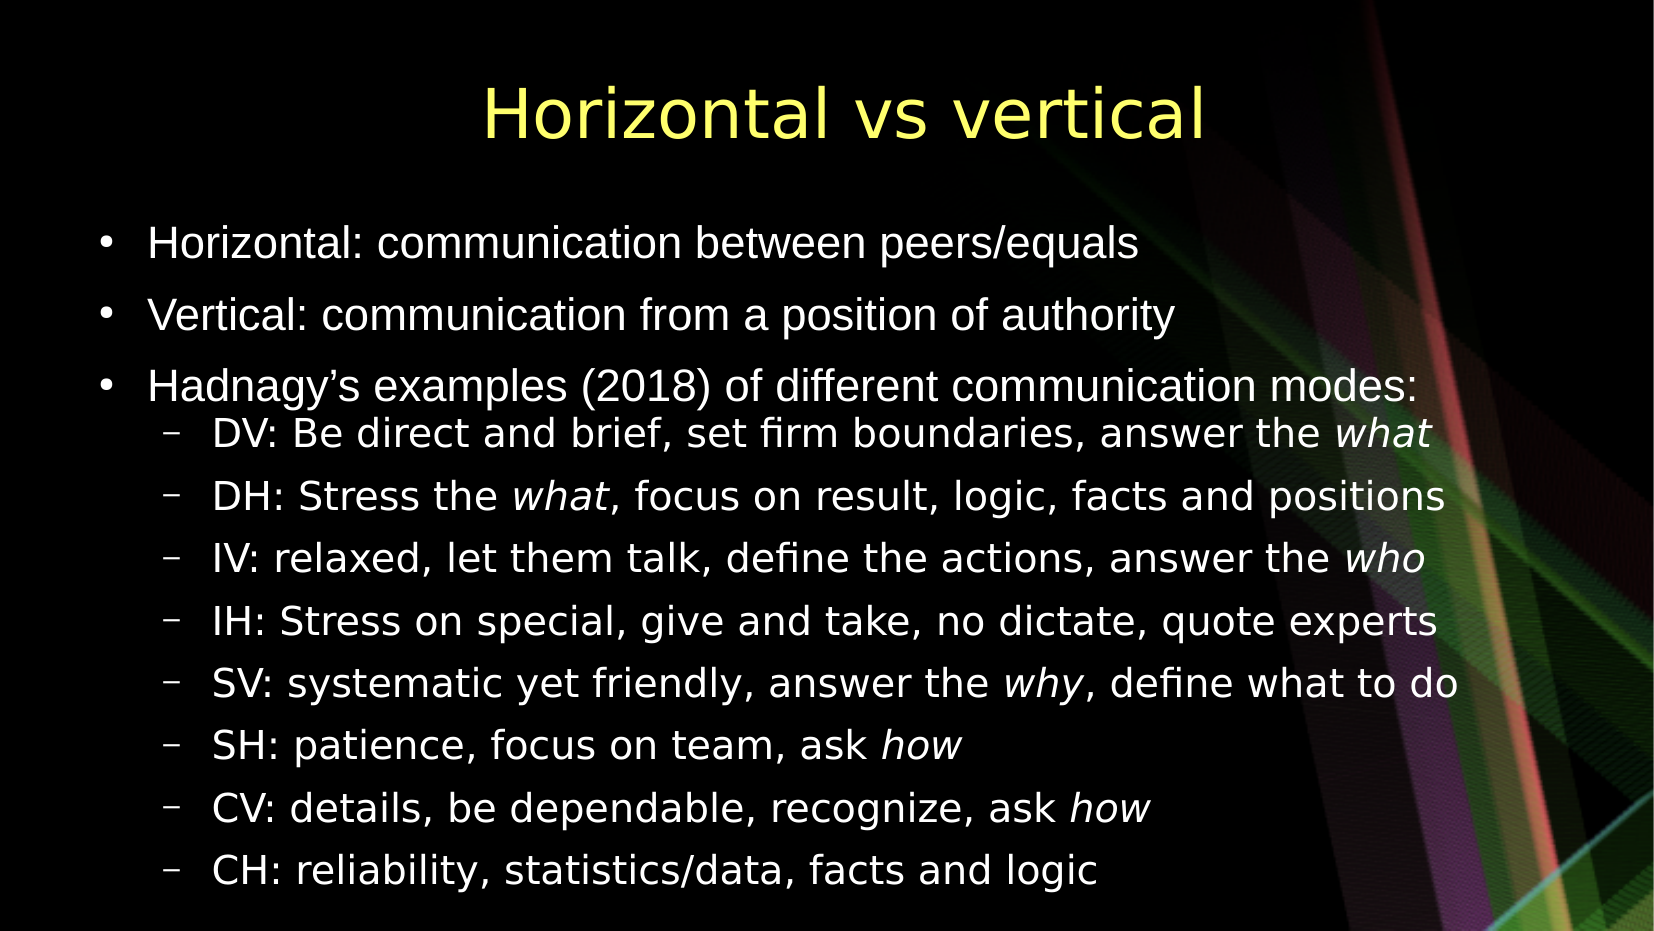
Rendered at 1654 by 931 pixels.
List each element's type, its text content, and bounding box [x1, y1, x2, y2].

title Horizontal vs vertical [82, 37, 1607, 193]
picture [0, 0, 1654, 931]
list Horizontal: communication between peers/equals Vertical: communication from a position of authority Hadnagy’s examples (2018) of different communication modes: DV: Be direct and brief, set firm boundaries, answer the what DH: Stress the what, focus on result, logic, facts and positions IV: relaxed, let them talk, define the actions, answer the who IH: Stress on special, give and take, no dictate, quote experts SV: systematic yet friendly, answer the why, define what to do SH: patience, focus on team, ask how CV: details, be dependable, recognize, ask how CH: reliability, statistics/data, facts and logic [82, 217, 1607, 898]
